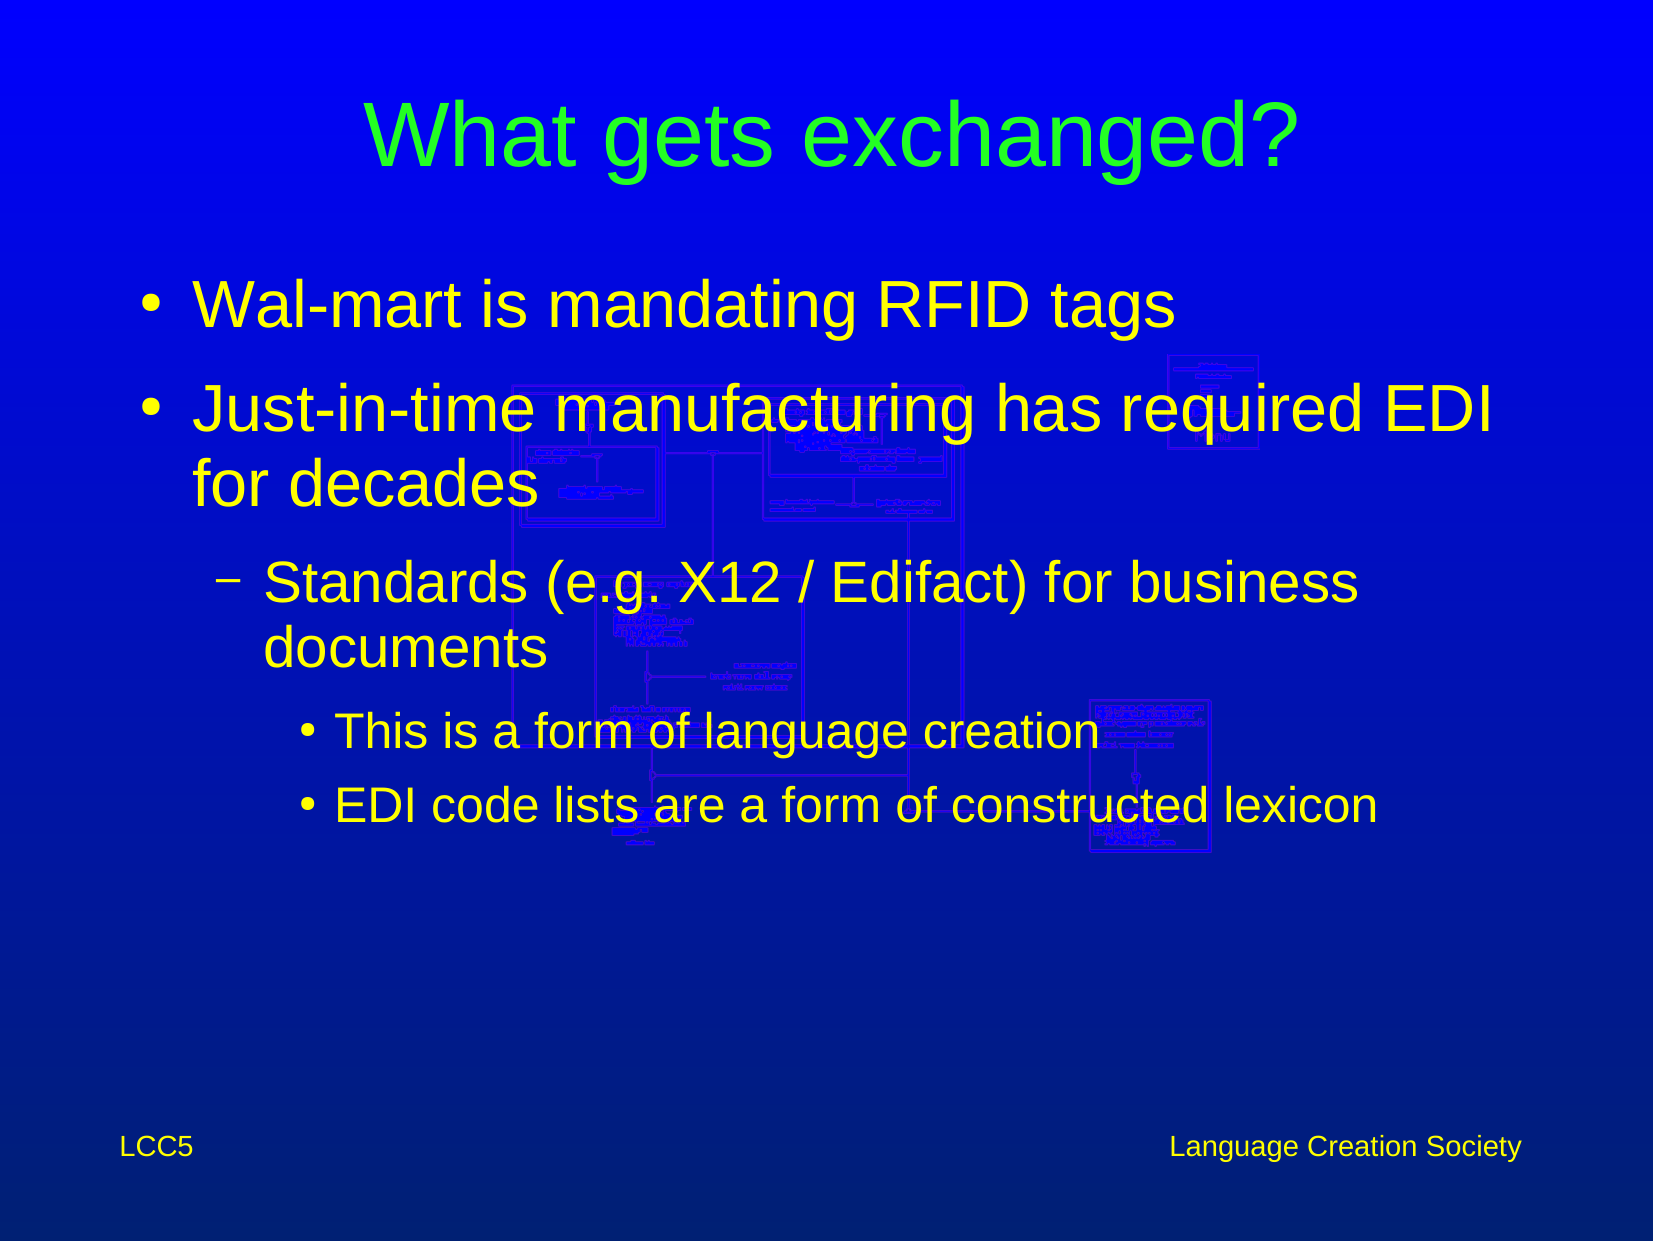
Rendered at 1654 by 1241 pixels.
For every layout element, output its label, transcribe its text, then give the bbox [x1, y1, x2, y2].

title What gets exchanged? [126, 31, 1539, 239]
list Wal-mart is mandating RFID tags Just-in-time manufacturing has required EDI for decades Standards (e.g. X12 / Edifact) for business documents This is a form of language creation EDI code lists are a form of constructed lexicon [121, 266, 1534, 1121]
